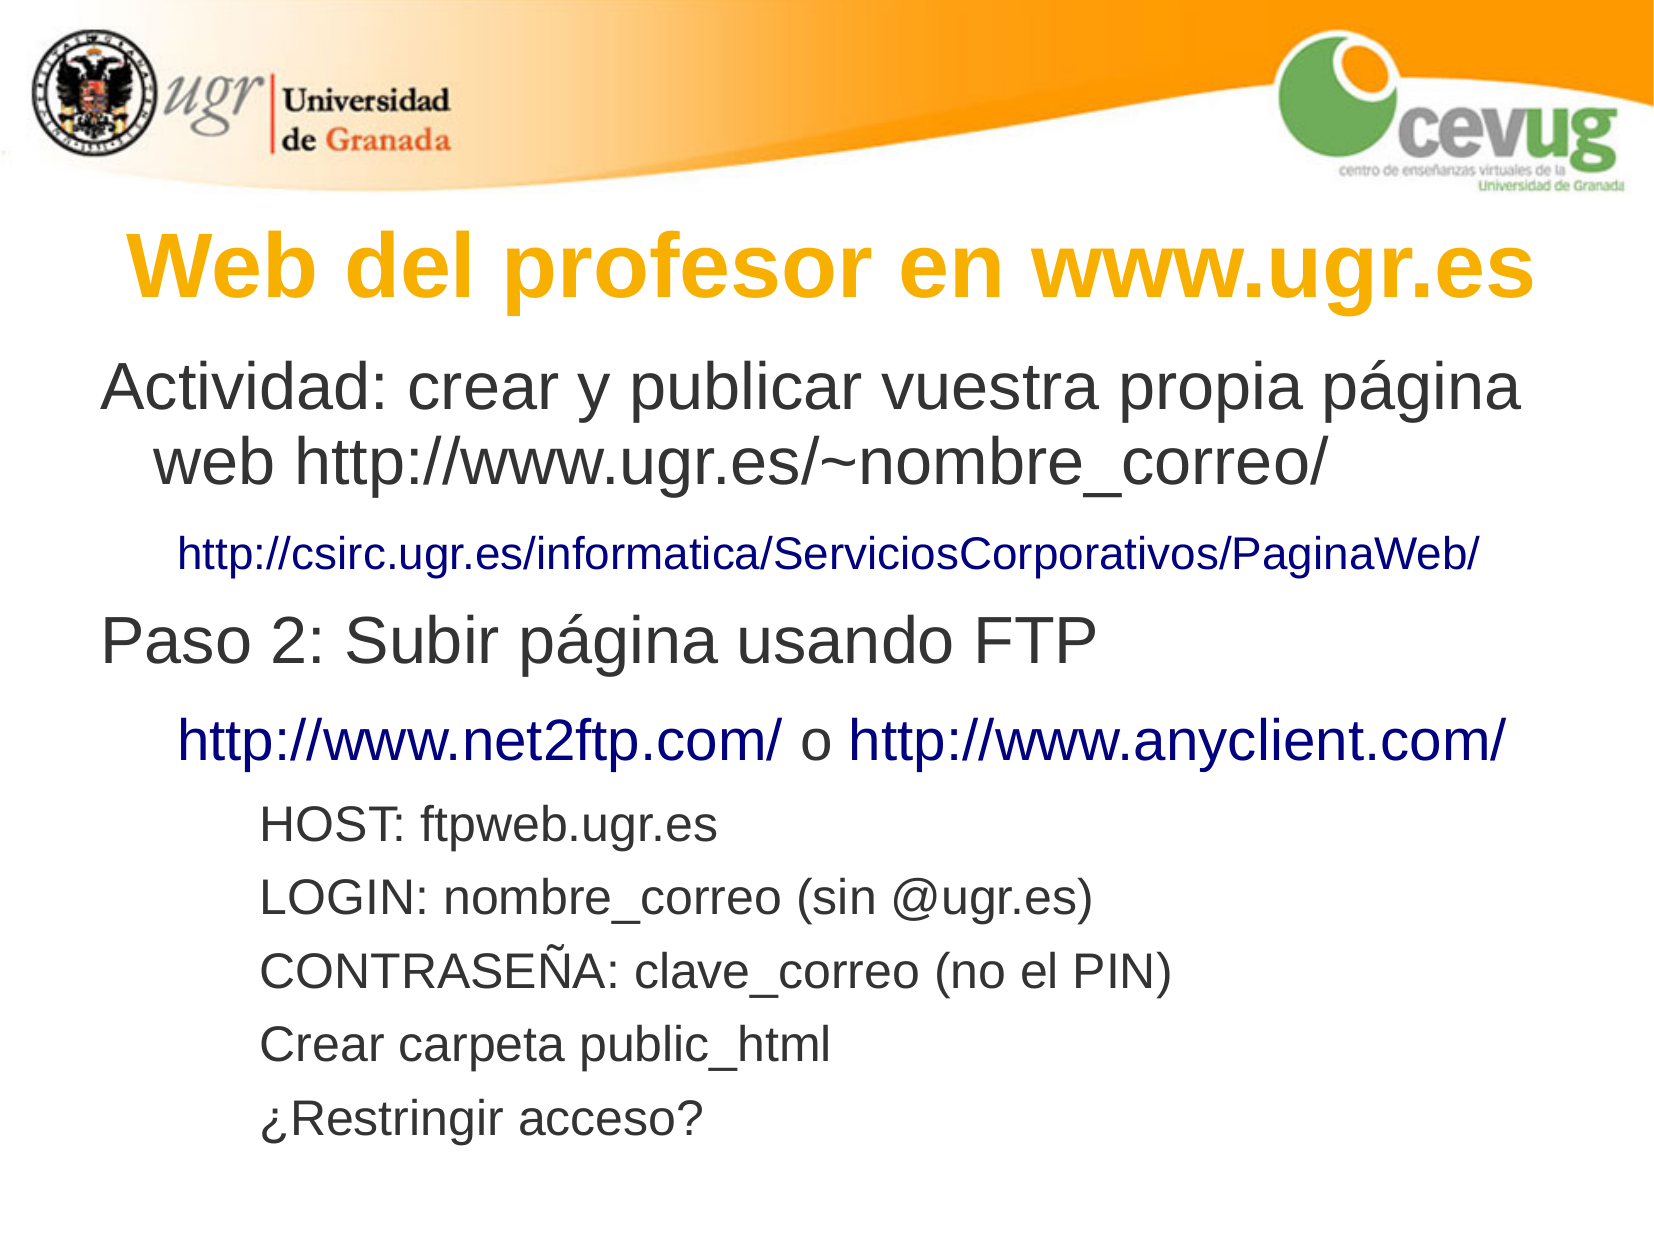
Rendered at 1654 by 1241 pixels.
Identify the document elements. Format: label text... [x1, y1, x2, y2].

title Web del profesor en www.ugr.es [88, 177, 1577, 355]
list Actividad: crear y publicar vuestra propia página web http://www.ugr.es/~nombre_correo/ http://csirc.ugr.es/informatica/ServiciosCorporativos/PaginaWeb/ Paso 2: Subir página usando FTP http://www.net2ftp.com/ o http://www.anyclient.com/ HOST: ftpweb.ugr.es LOGIN: nombre_correo (sin @ugr.es) CONTRASEÑA: clave_correo (no el PIN) Crear carpeta public_html ¿Restringir acceso? [82, 349, 1571, 1168]
